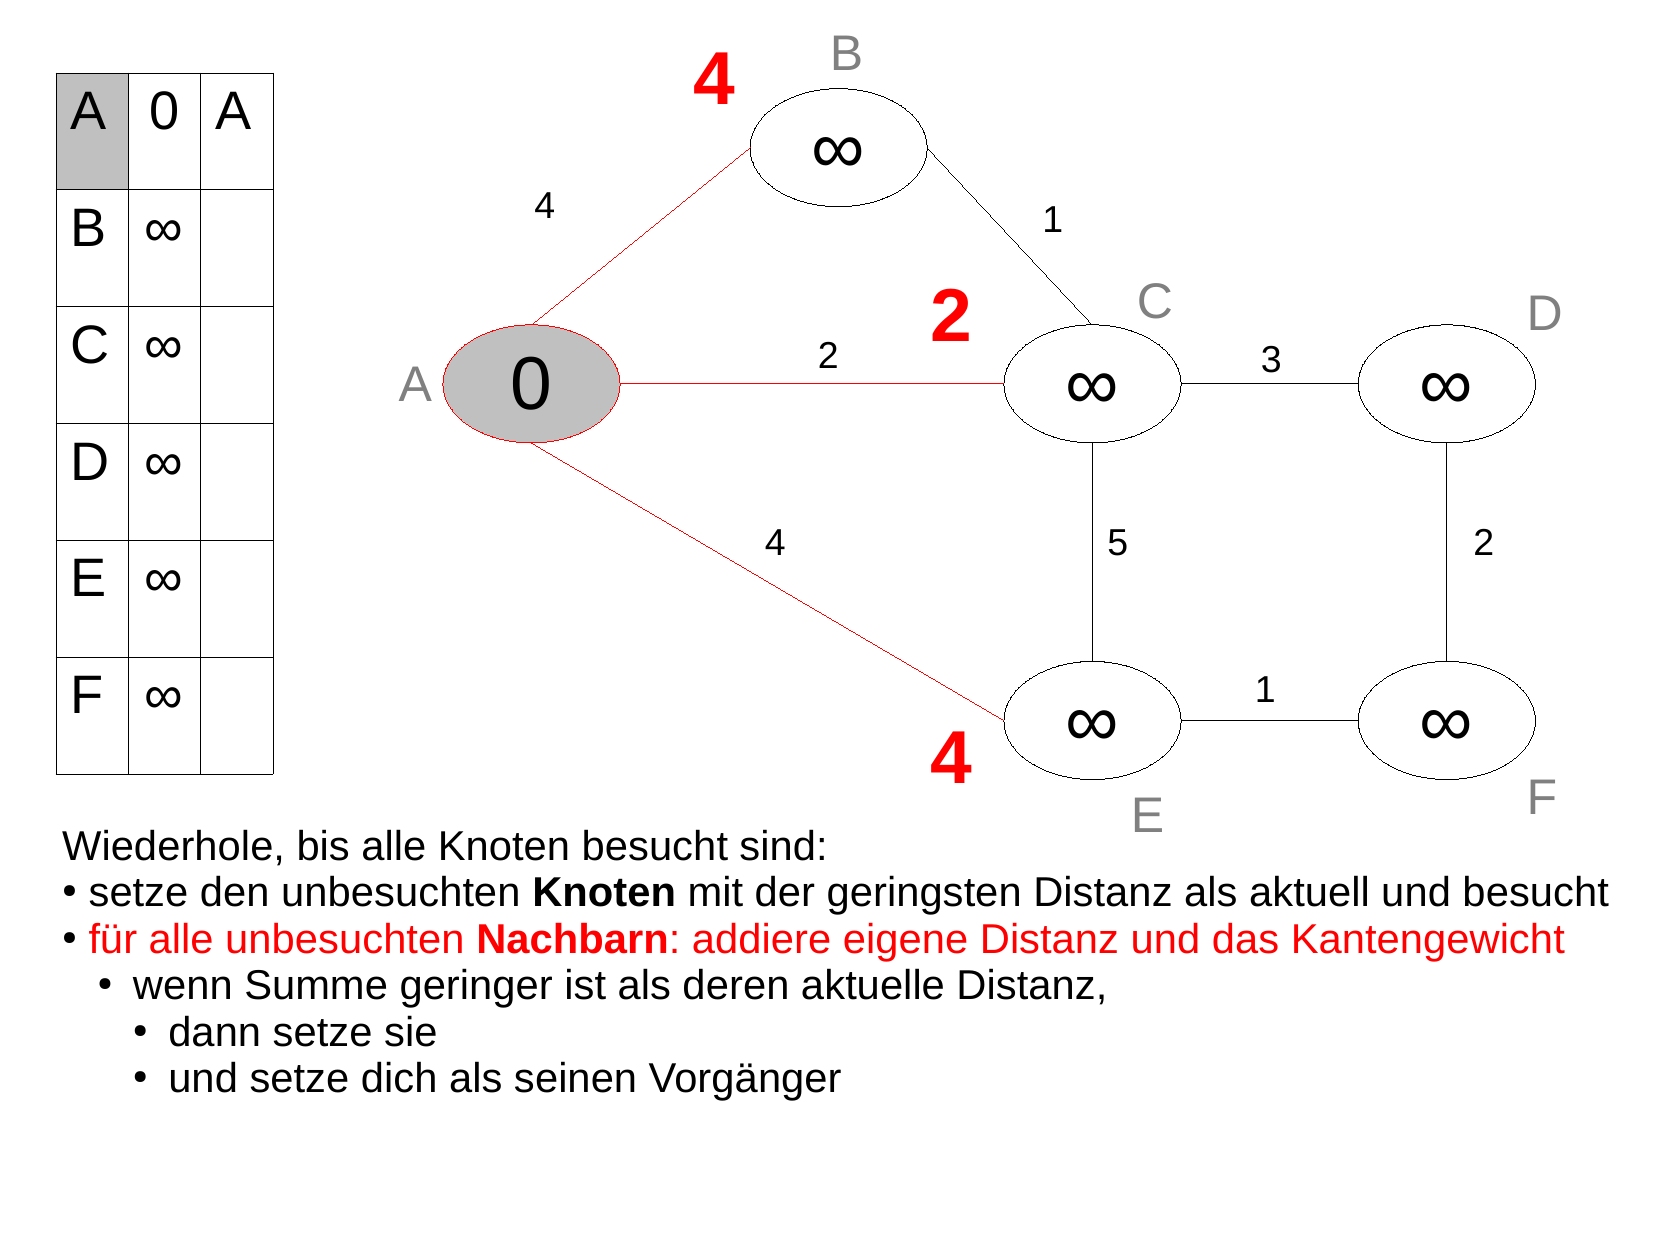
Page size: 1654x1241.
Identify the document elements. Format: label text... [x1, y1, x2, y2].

text_box ∞ [1358, 324, 1536, 443]
text_box Wiederhole, bis alle Knoten besucht sind: setze den unbesuchten Knoten mit der geringsten Distanz als aktuell und besucht für alle unbesuchten Nachbarn: addiere eigene Distanz und das Kantengewicht wenn Summe geringer ist als deren aktuelle Distanz, dann setze sie und setze dich als seinen Vorgänger [47, 815, 1654, 1113]
table_cell D [57, 424, 128, 540]
text_box 4 [519, 177, 579, 235]
text_box 2 [803, 326, 863, 384]
text_box E [1116, 779, 1176, 815]
text_box 1 [1240, 661, 1300, 725]
text_box 4 [915, 708, 1004, 808]
text_box ∞ [750, 89, 928, 207]
table_cell [201, 190, 273, 306]
text_box C [1122, 265, 1211, 361]
text_box 4 [679, 29, 768, 129]
text_box 2 [915, 265, 1004, 365]
text_box ∞ [1004, 661, 1182, 780]
text_box D [1511, 277, 1601, 367]
text_box 3 [1246, 330, 1306, 390]
table_cell C [57, 307, 128, 423]
table_cell E [57, 541, 128, 657]
text_box A [383, 348, 473, 426]
text_box ∞ [1358, 661, 1536, 780]
table_cell ∞ [129, 307, 200, 423]
table_cell [201, 424, 273, 540]
text_box 0 [461, 324, 621, 443]
table_cell ∞ [129, 658, 200, 774]
table_header 0 [129, 74, 200, 189]
text_box B [814, 17, 904, 89]
text_box ∞ [1003, 324, 1182, 443]
table_cell ∞ [129, 190, 200, 306]
table_cell [201, 658, 273, 774]
text_box 1 [1027, 191, 1087, 249]
text_box 4 [750, 513, 810, 571]
table_cell [201, 541, 273, 657]
table_header A [201, 74, 273, 189]
text_box 5 [1092, 513, 1152, 573]
table_cell ∞ [129, 541, 200, 657]
table_cell B [57, 190, 128, 306]
table_header A [57, 74, 128, 189]
table_cell F [57, 658, 128, 774]
table_cell ∞ [129, 424, 200, 540]
text_box 2 [1458, 513, 1518, 585]
text_box F [1511, 761, 1601, 815]
table_cell [201, 307, 273, 423]
